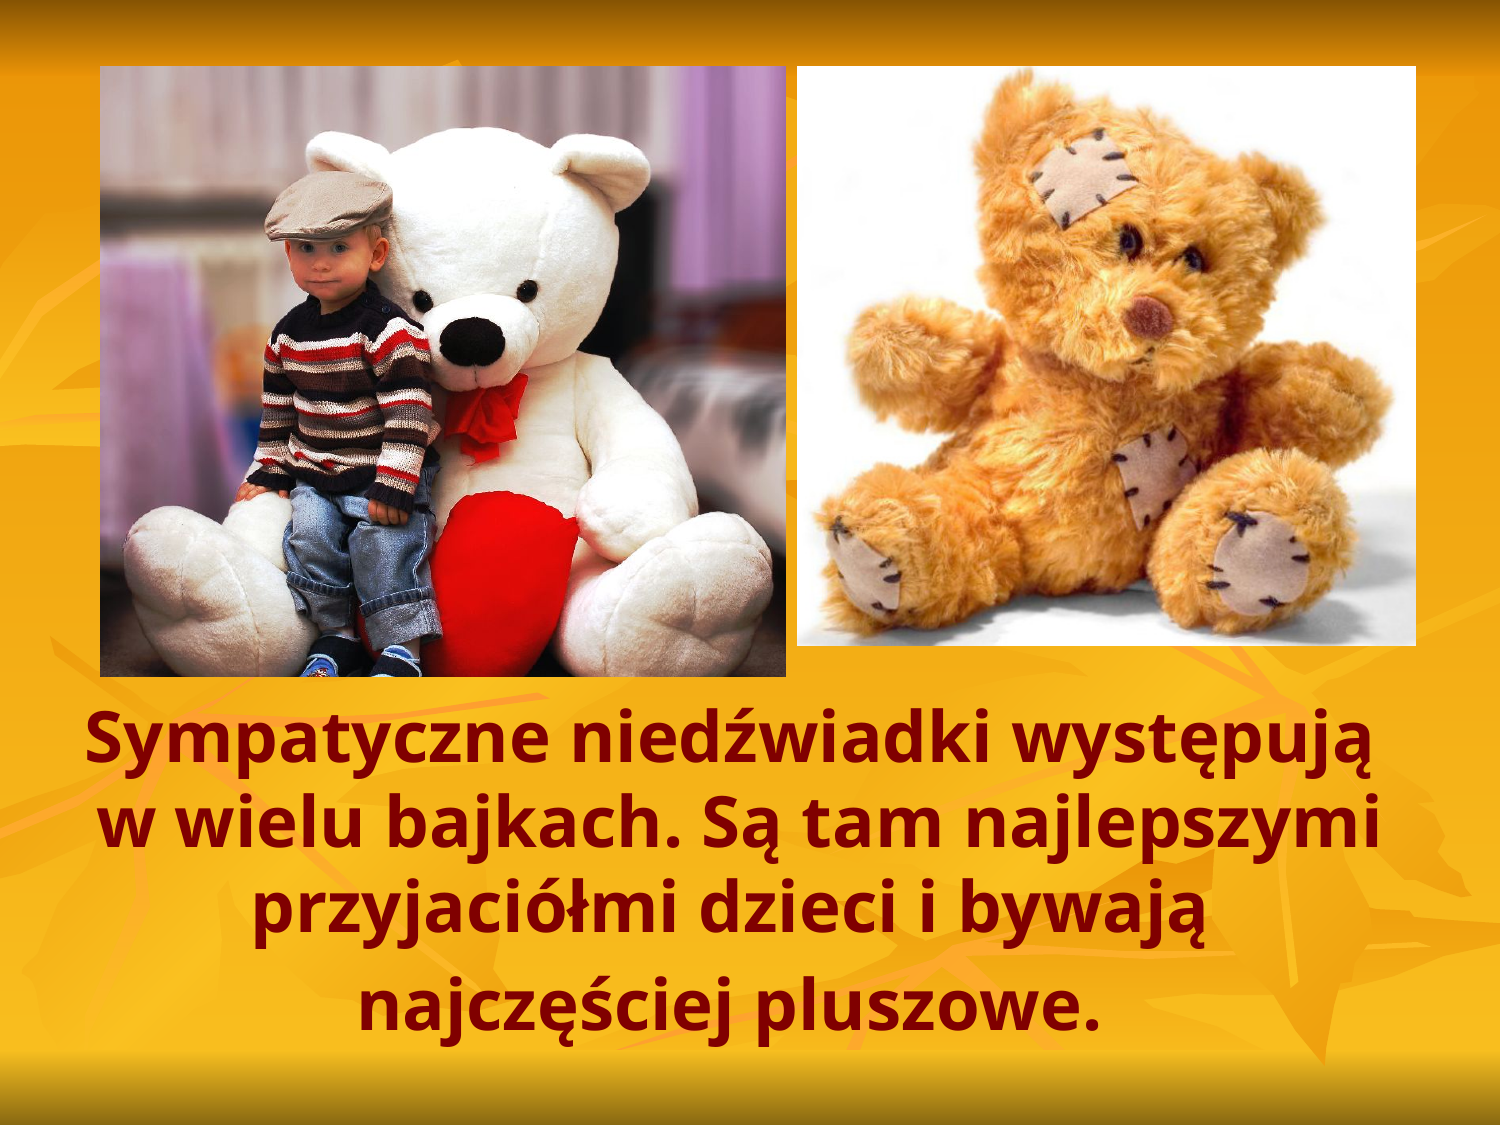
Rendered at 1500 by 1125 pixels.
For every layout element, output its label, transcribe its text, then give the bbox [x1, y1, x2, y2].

title Sympatyczne niedźwiadki występują w wielu bajkach. Są tam najlepszymi przyjaciółmi dzieci i bywają najczęściej pluszowe. [64, 668, 1415, 1071]
picture [797, 66, 1416, 646]
picture [100, 66, 786, 677]
